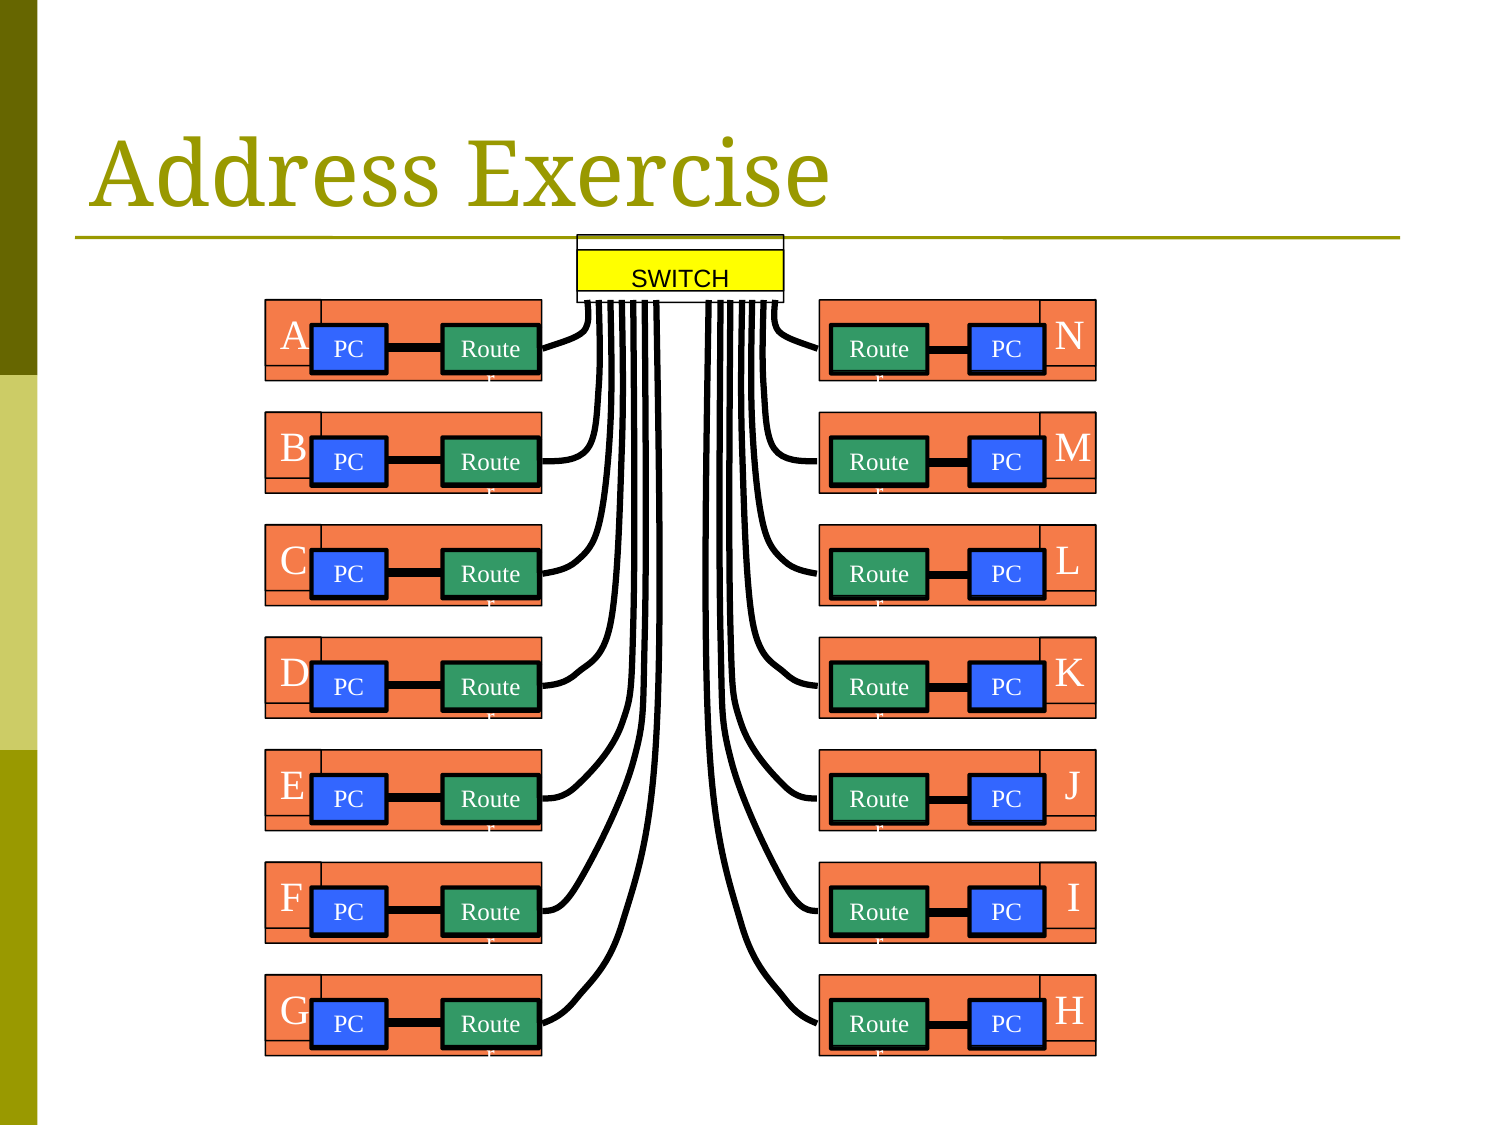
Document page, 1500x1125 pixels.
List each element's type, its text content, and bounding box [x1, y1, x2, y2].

text_box Router [830, 662, 928, 738]
text_box [265, 577, 442, 606]
text_box [819, 749, 1039, 831]
text_box [265, 689, 442, 719]
text_box [928, 1029, 1096, 1056]
text_box PC [311, 662, 387, 708]
text_box F [265, 862, 322, 928]
text_box [322, 524, 542, 606]
text_box Router [830, 437, 928, 513]
text_box Router [442, 324, 539, 401]
text_box B [265, 412, 322, 478]
text_box PC [311, 549, 387, 596]
text_box K [1039, 637, 1096, 703]
text_box PC [311, 437, 387, 483]
text_box PC [969, 774, 1045, 821]
text_box PC [311, 999, 387, 1046]
text_box PC [311, 774, 387, 821]
text_box Router [830, 774, 928, 851]
text_box PC [969, 887, 1045, 933]
text_box [819, 524, 1039, 606]
text_box Router [442, 662, 539, 738]
text_box SWITCH [577, 235, 784, 301]
text_box [819, 412, 1039, 494]
text_box Router [442, 437, 539, 513]
text_box PC [969, 324, 1045, 371]
text_box Router [830, 324, 928, 401]
text_box PC [969, 999, 1045, 1046]
text_box [819, 862, 1039, 944]
text_box D [265, 637, 322, 703]
text_box Router [442, 887, 539, 963]
text_box PC [969, 437, 1045, 483]
text_box A [265, 299, 322, 366]
text_box [928, 804, 1096, 831]
text_box [928, 354, 1096, 381]
text_box H [1039, 975, 1096, 1041]
text_box [322, 862, 542, 944]
text_box PC [969, 549, 1045, 596]
text_box J [1039, 750, 1096, 816]
text_box [928, 579, 1096, 606]
text_box I [1039, 862, 1096, 928]
text_box Router [830, 887, 928, 963]
text_box [928, 467, 1096, 494]
text_box [322, 637, 542, 719]
text_box Router [830, 999, 928, 1076]
text_box [322, 299, 542, 381]
text_box L [1039, 525, 1096, 591]
text_box PC [969, 662, 1045, 708]
text_box E [265, 749, 322, 816]
text_box [928, 692, 1096, 719]
text_box [265, 802, 442, 831]
text_box [322, 974, 542, 1056]
text_box Router [442, 549, 539, 626]
text_box [819, 974, 1039, 1056]
text_box [928, 917, 1096, 944]
text_box [265, 464, 442, 494]
text_box [265, 352, 442, 381]
title Address Exercise [75, 45, 1426, 233]
text_box C [265, 524, 322, 591]
text_box [265, 914, 442, 944]
text_box Router [442, 999, 539, 1076]
text_box [322, 412, 542, 494]
text_box N [1039, 299, 1096, 366]
text_box G [265, 974, 322, 1041]
text_box M [1039, 412, 1096, 478]
text_box [265, 1027, 442, 1056]
text_box [819, 637, 1039, 719]
text_box Router [830, 549, 928, 626]
text_box Router [442, 774, 539, 851]
text_box [322, 749, 542, 831]
text_box PC [311, 324, 387, 371]
text_box PC [311, 887, 387, 933]
text_box [819, 299, 1039, 381]
